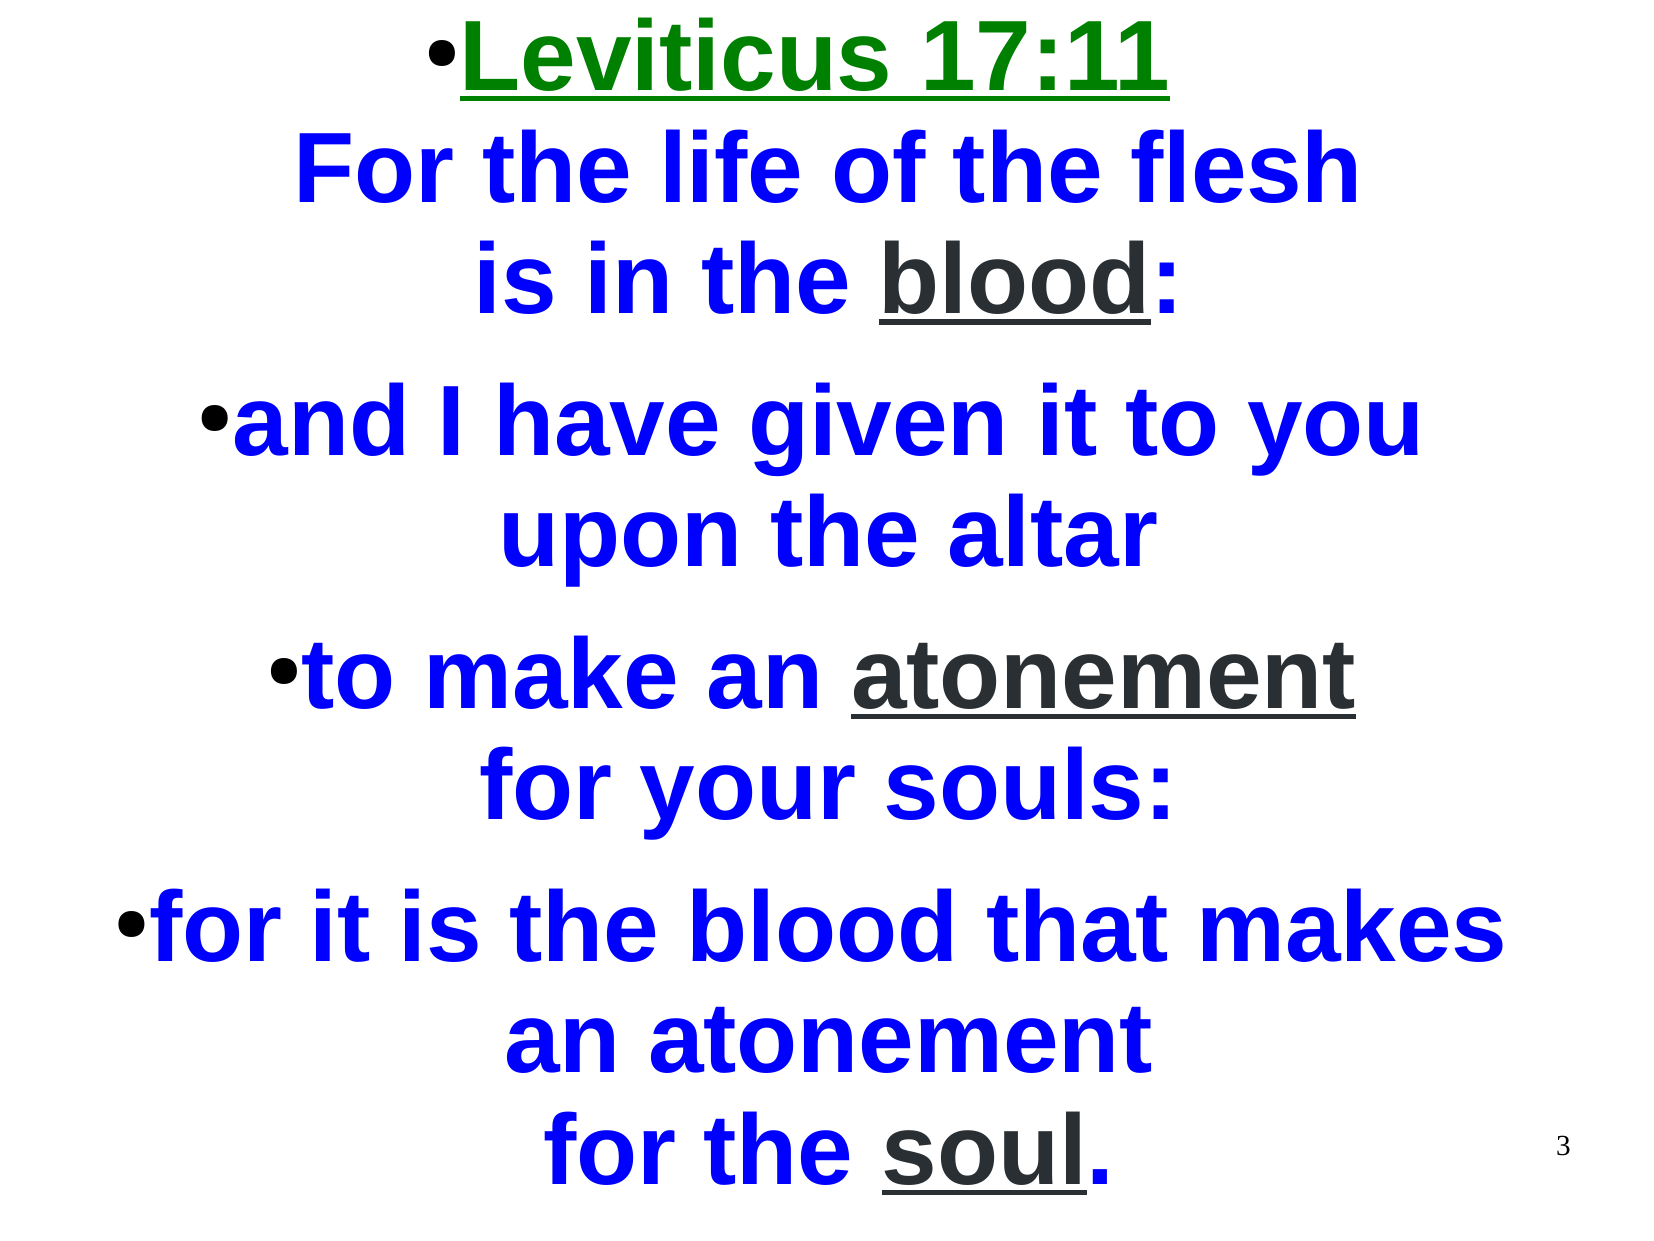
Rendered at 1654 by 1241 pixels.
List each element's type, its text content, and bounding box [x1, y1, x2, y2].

list Leviticus 17:11 For the life of the flesh is in the blood: and I have given it to you upon the altar to make an atonement for your souls: for it is the blood that makes an atonement for the soul. [0, 0, 1651, 1241]
